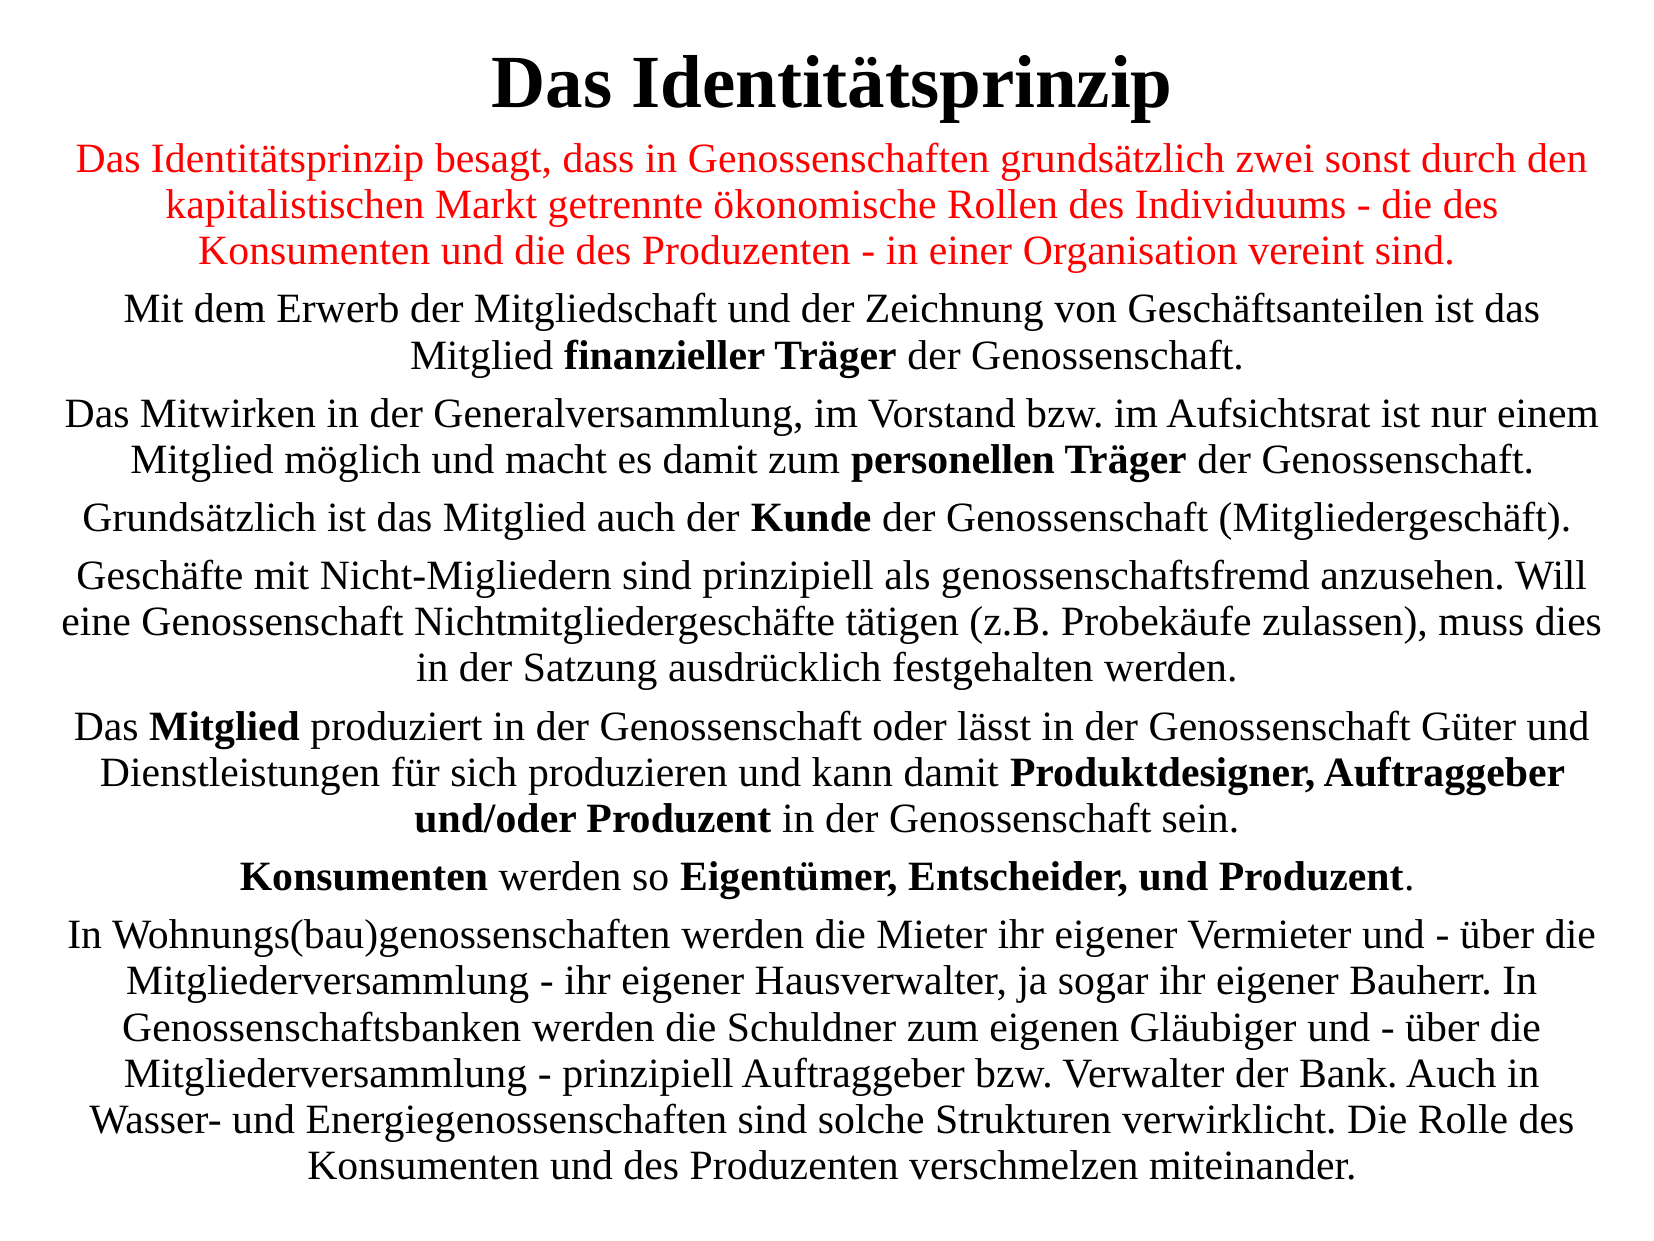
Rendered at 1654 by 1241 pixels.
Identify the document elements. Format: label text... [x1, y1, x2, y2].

text_box Das Identitätsprinzip Das Identitätsprinzip besagt, dass in Genossenschaften grundsätzlich zwei sonst durch den kapitalistischen Markt getrennte ökonomische Rollen des Individuums - die des Konsumenten und die des Produzenten - in einer Organisation vereint sind. Mit dem Erwerb der Mitgliedschaft und der Zeichnung von Geschäftsanteilen ist das Mitglied finanzieller Träger der Genossenschaft. Das Mitwirken in der Generalversammlung, im Vorstand bzw. im Aufsichtsrat ist nur einem Mitglied möglich und macht es damit zum personellen Träger der Genossenschaft. Grundsätzlich ist das Mitglied auch der Kunde der Genossenschaft (Mitgliedergeschäft). Geschäfte mit Nicht-Migliedern sind prinzipiell als genossenschaftsfremd anzusehen. Will eine Genossenschaft Nichtmitgliedergeschäfte tätigen (z.B. Probekäufe zulassen), muss dies in der Satzung ausdrücklich festgehalten werden. Das Mitglied produziert in der Genossenschaft oder lässt in der Genossenschaft Güter und Dienstleistungen für sich produzieren und kann damit Produktdesigner, Auftraggeber und/oder Produzent in der Genossenschaft sein. Konsumenten werden so Eigentümer, Entscheider, und Produzent. In Wohnungs(bau)genossenschaften werden die Mieter ihr eigener Vermieter und - über die Mitgliederversammlung - ihr eigener Hausverwalter, ja sogar ihr eigener Bauherr. In Genossenschaftsbanken werden die Schuldner zum eigenen Gläubiger und - über die Mitgliederversammlung - prinzipiell Auftraggeber bzw. Verwalter der Bank. Auch in Wasser- und Energiegenossenschaften sind solche Strukturen verwirklicht. Die Rolle des Konsumenten und des Produzenten verschmelzen miteinander. [45, 32, 1620, 1222]
